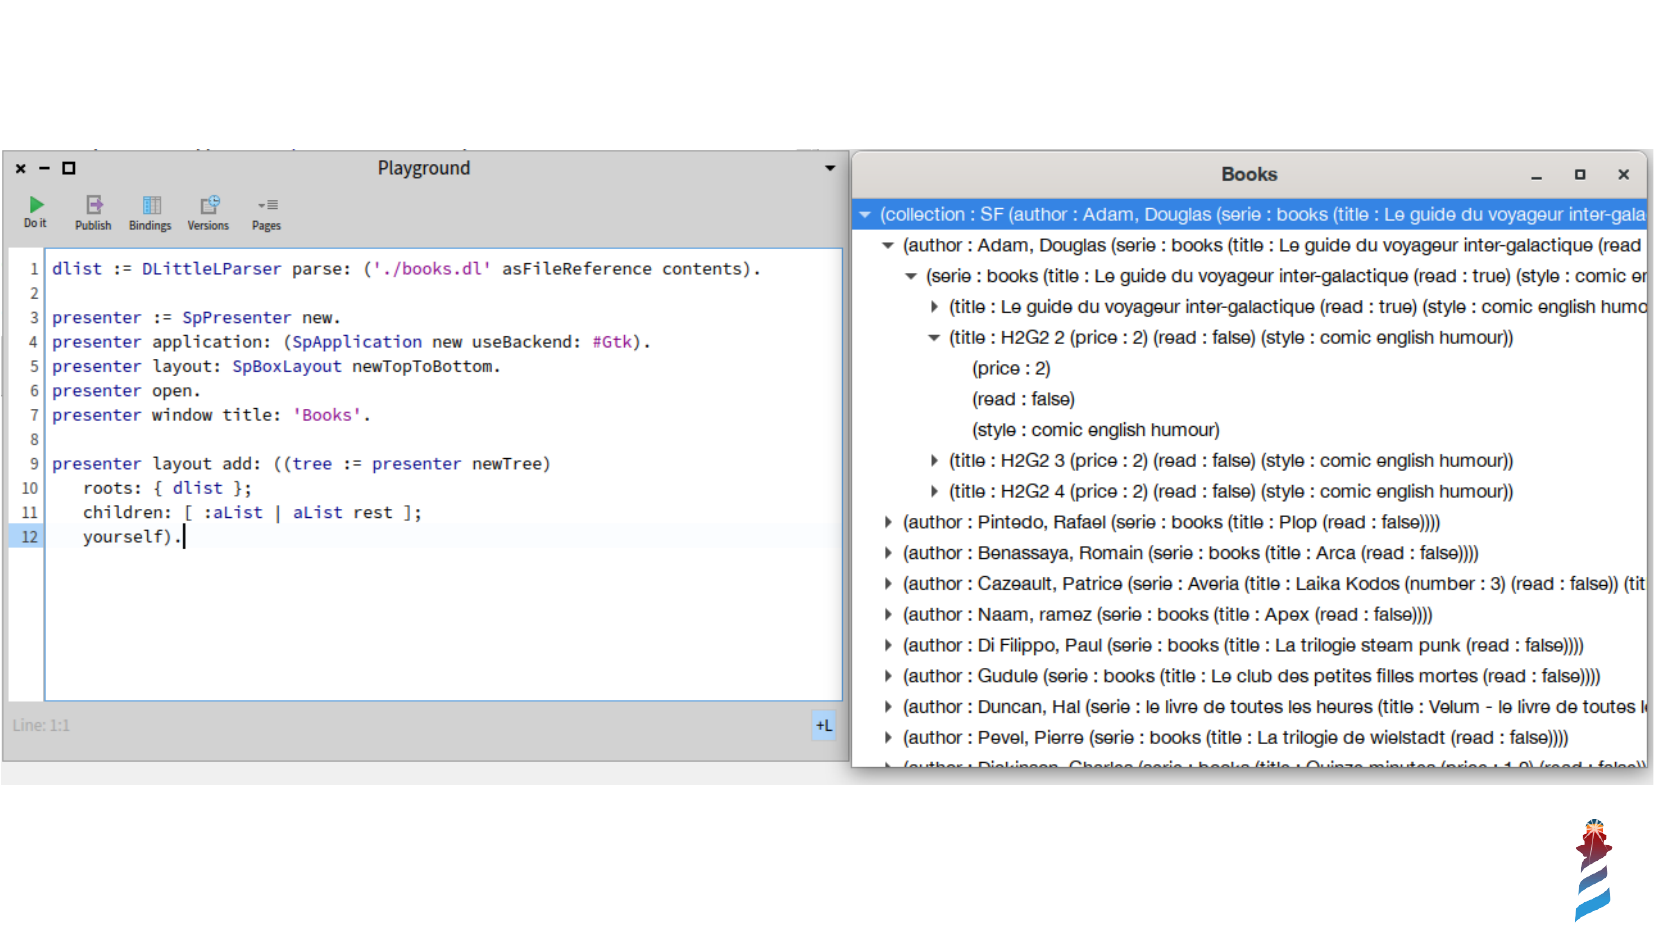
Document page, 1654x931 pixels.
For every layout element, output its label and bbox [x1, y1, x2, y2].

picture [1535, 810, 1650, 925]
picture [1, 149, 1654, 785]
